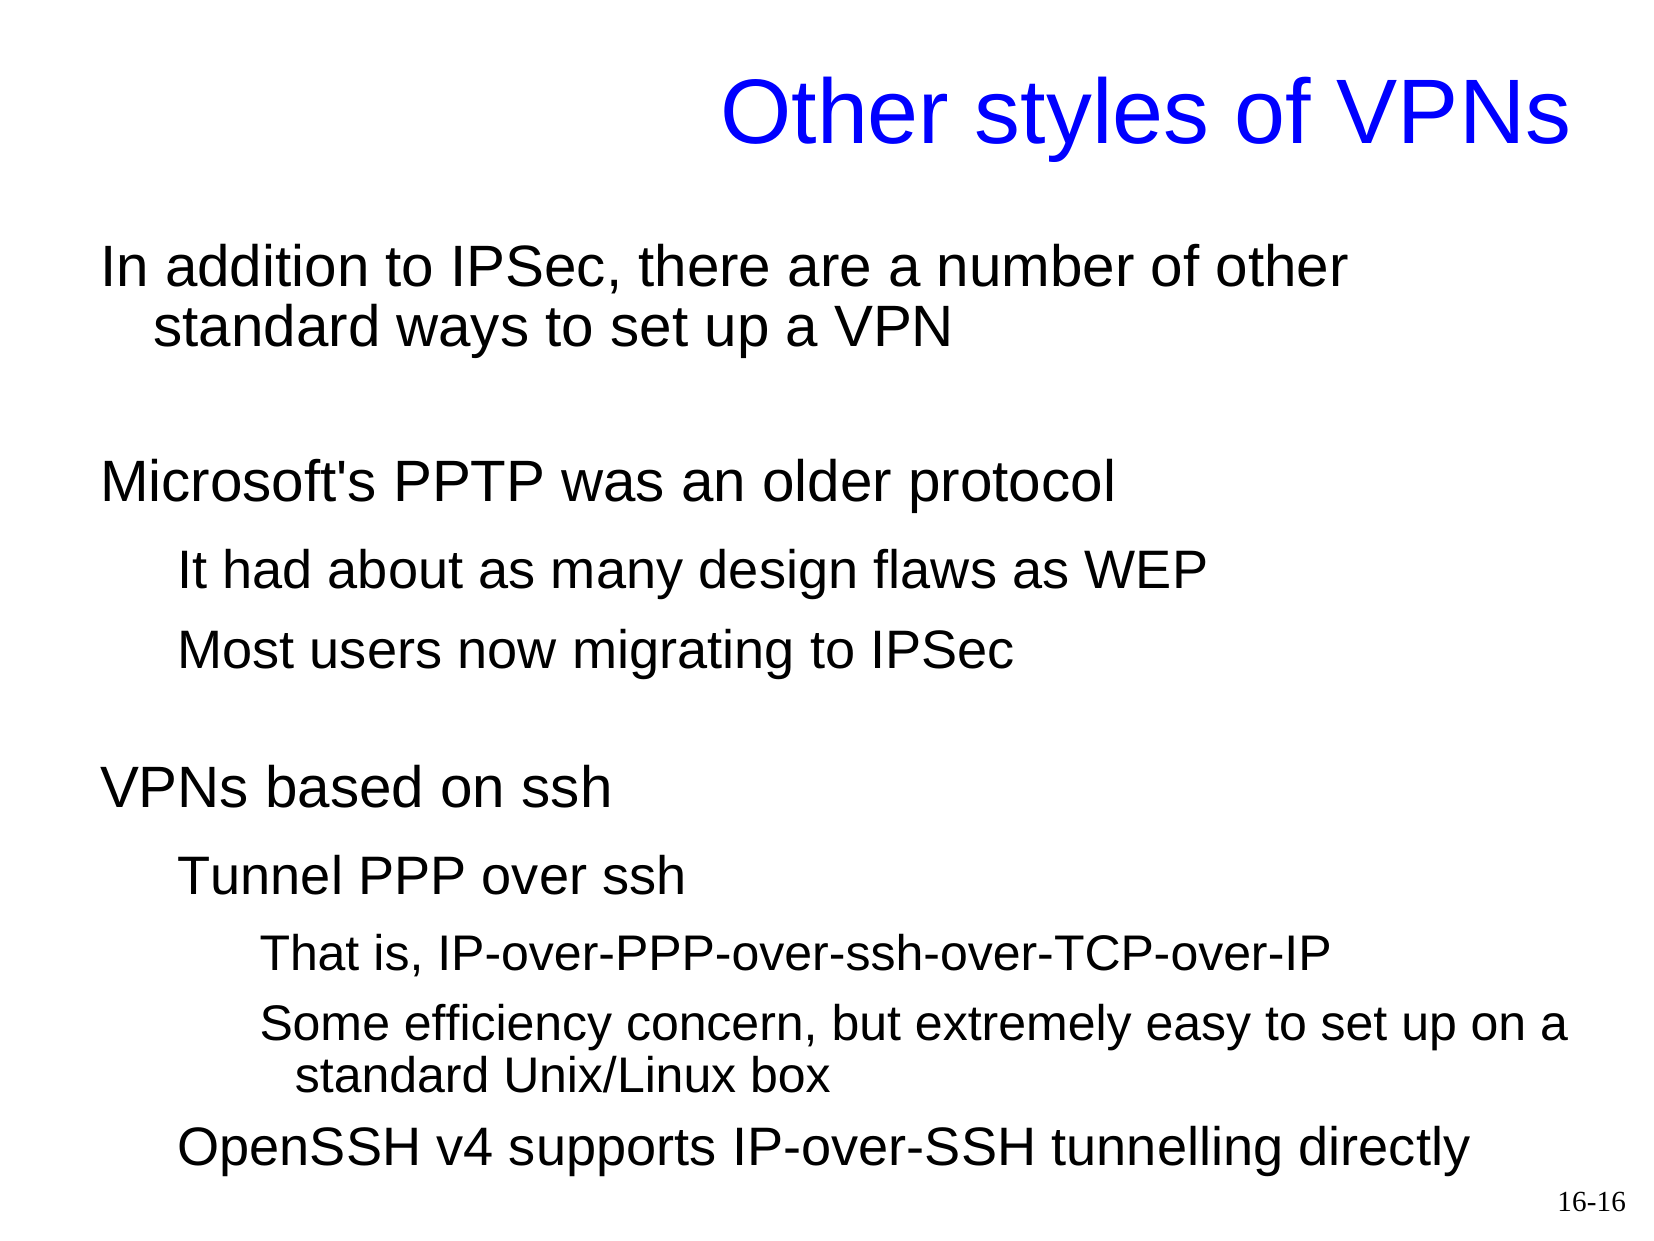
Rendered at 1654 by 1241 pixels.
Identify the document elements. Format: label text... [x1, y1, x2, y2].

title Other styles of VPNs [84, 18, 1573, 211]
list In addition to IPSec, there are a number of other standard ways to set up a VPN Microsoft's PPTP was an older protocol It had about as many design flaws as WEP Most users now migrating to IPSec VPNs based on ssh Tunnel PPP over ssh That is, IP-over-PPP-over-ssh-over-TCP-over-IP Some efficiency concern, but extremely easy to set up on a standard Unix/Linux box OpenSSH v4 supports IP-over-SSH tunnelling directly [82, 237, 1571, 1182]
